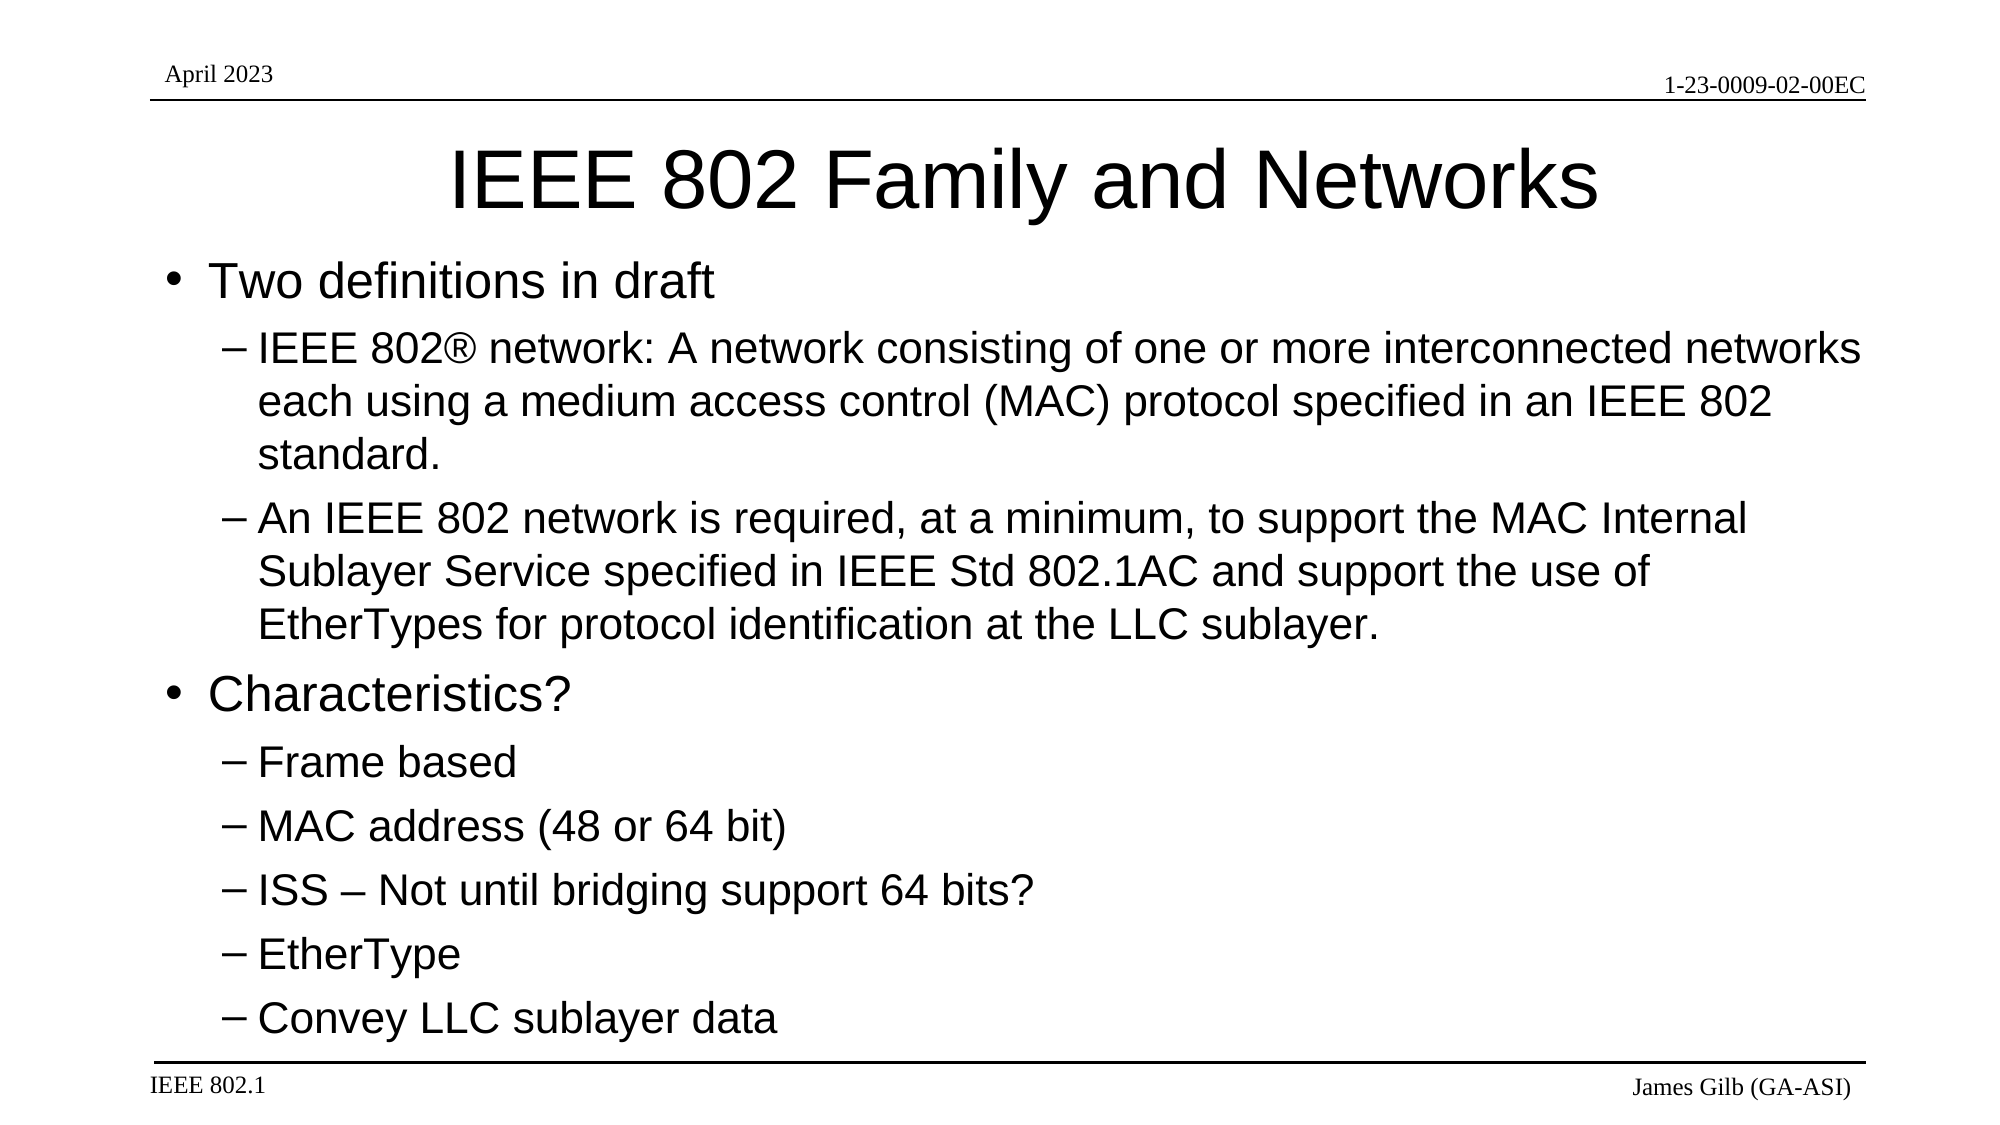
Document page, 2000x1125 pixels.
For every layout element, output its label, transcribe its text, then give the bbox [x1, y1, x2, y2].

title IEEE 802 Family and Networks [149, 112, 1900, 238]
list Two definitions in draft IEEE 802® network: A network consisting of one or more interconnected networks each using a medium access control (MAC) protocol specified in an IEEE 802 standard. An IEEE 802 network is required, at a minimum, to support the MAC Internal Sublayer Service specified in IEEE Std 802.1AC and support the use of EtherTypes for protocol identification at the LLC sublayer. Characteristics? Frame based MAC address (48 or 64 bit) ISS – Not until bridging support 64 bits? EtherType Convey LLC sublayer data [150, 239, 1900, 1051]
